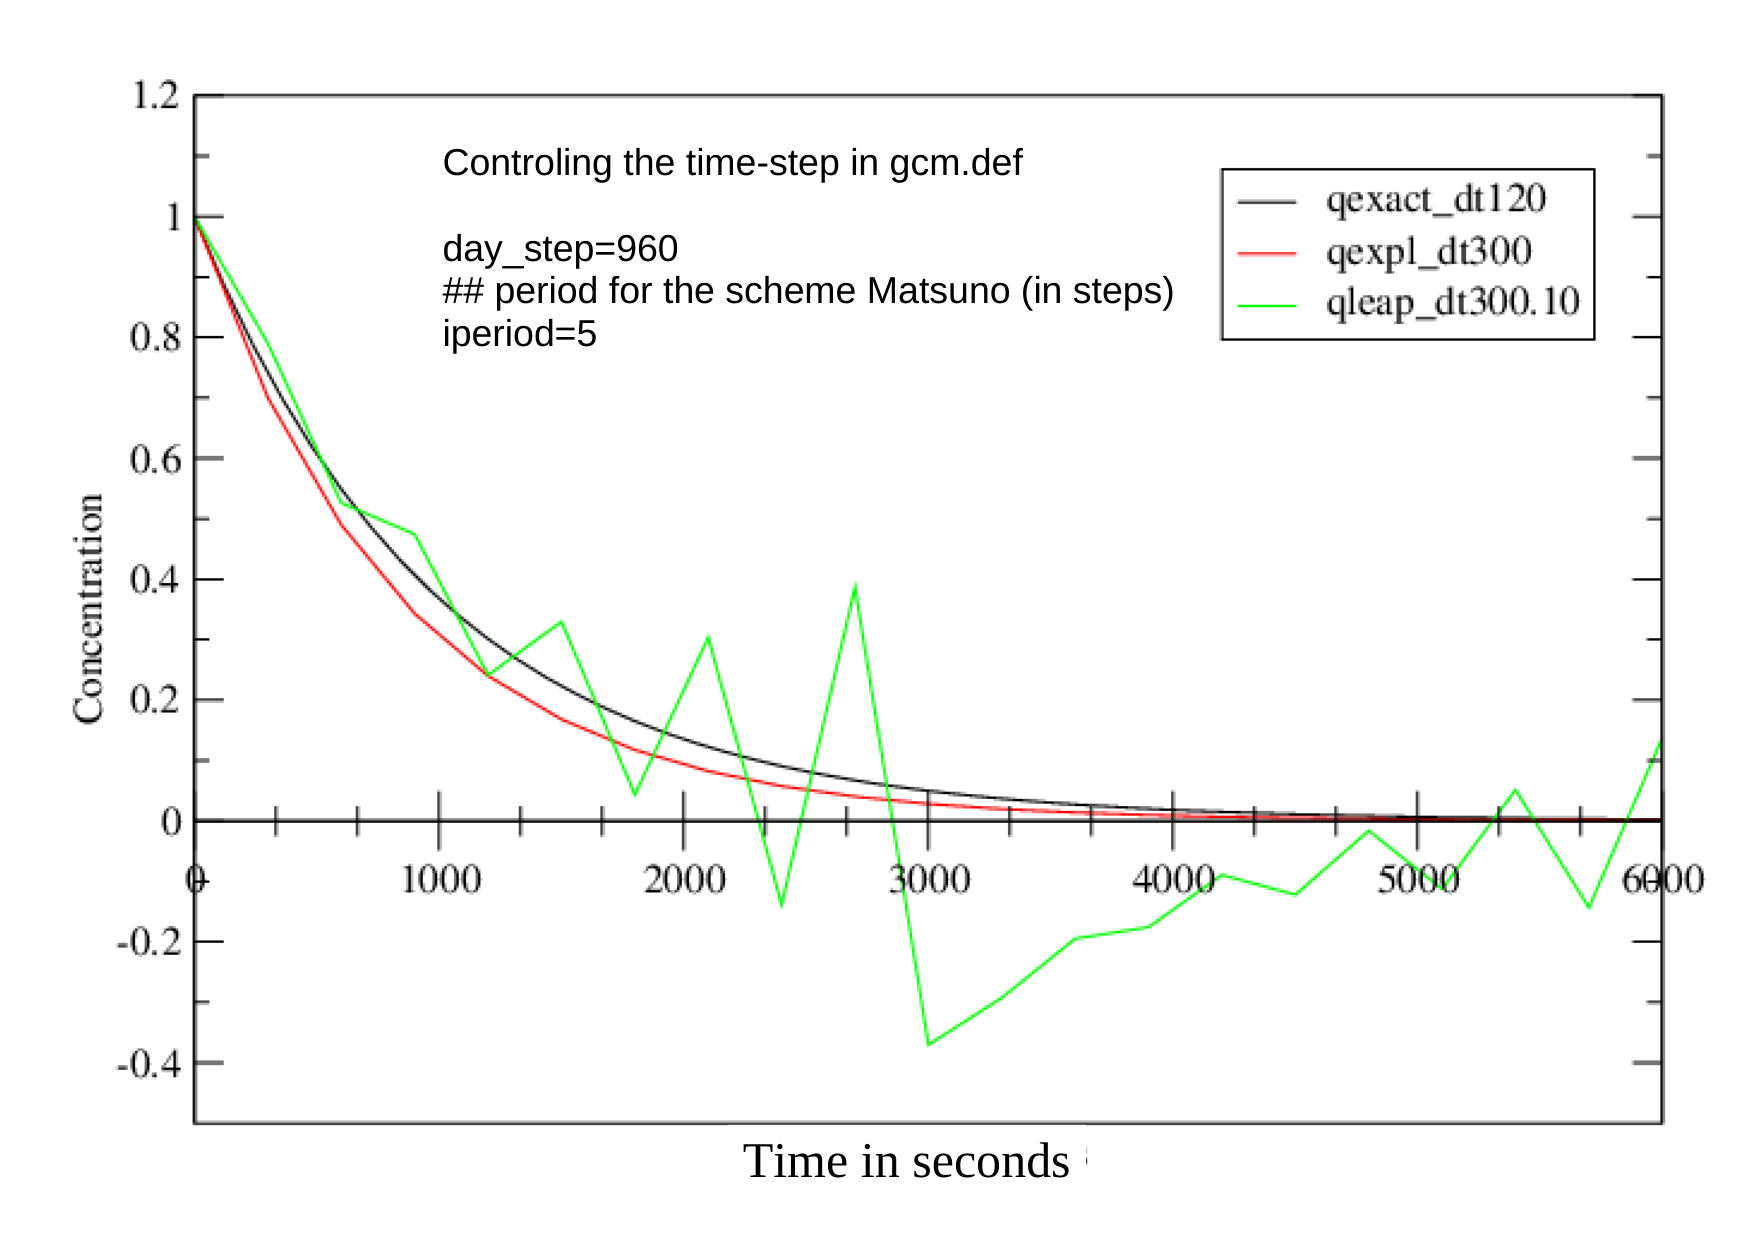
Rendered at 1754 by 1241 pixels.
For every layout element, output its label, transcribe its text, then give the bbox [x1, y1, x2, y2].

picture [68, 77, 1706, 1178]
text_box Time in seconds [728, 1124, 1087, 1197]
text_box Controling the time-step in gcm.def day_step=960 ## period for the scheme Matsuno (in steps) iperiod=5 [428, 134, 1675, 434]
